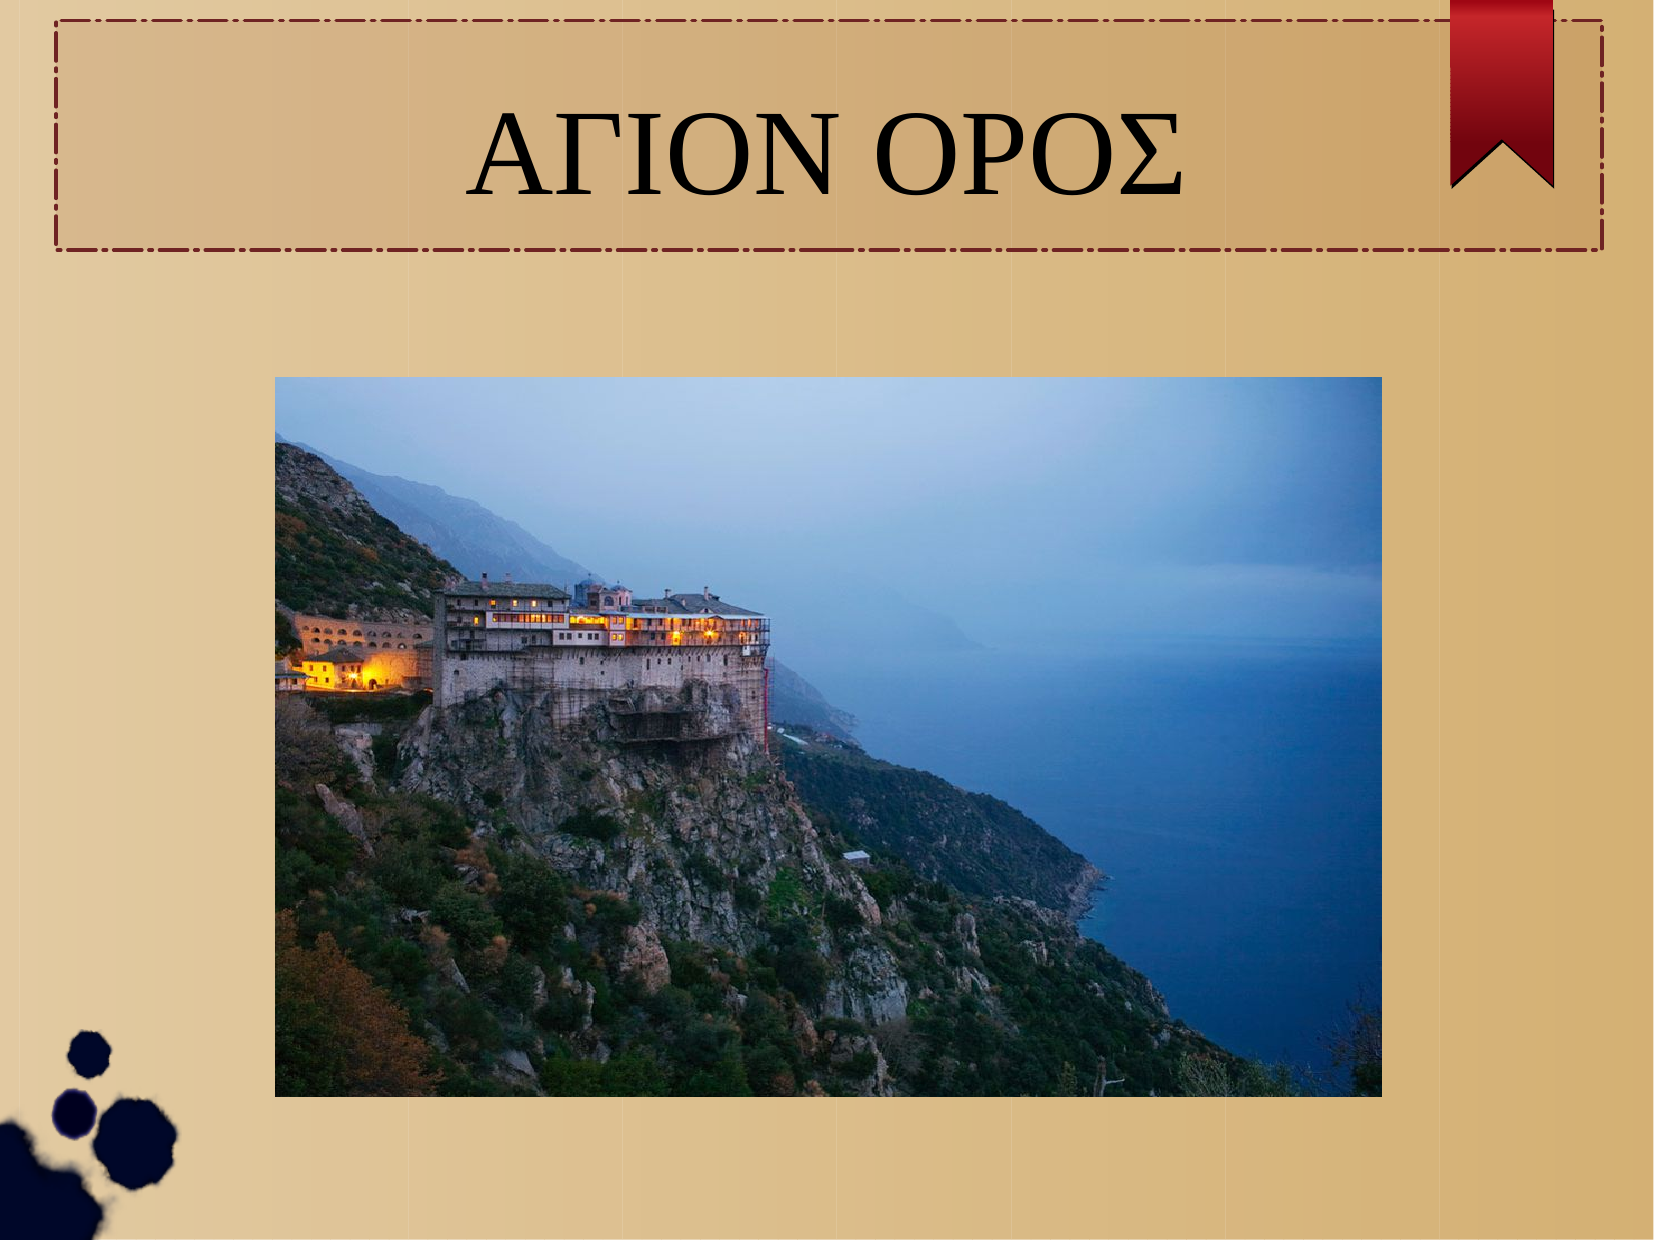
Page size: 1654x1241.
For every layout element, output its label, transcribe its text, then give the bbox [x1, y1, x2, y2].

picture [275, 377, 1382, 1097]
title ΑΓΙΟΝ ΟΡΟΣ [82, 49, 1571, 257]
